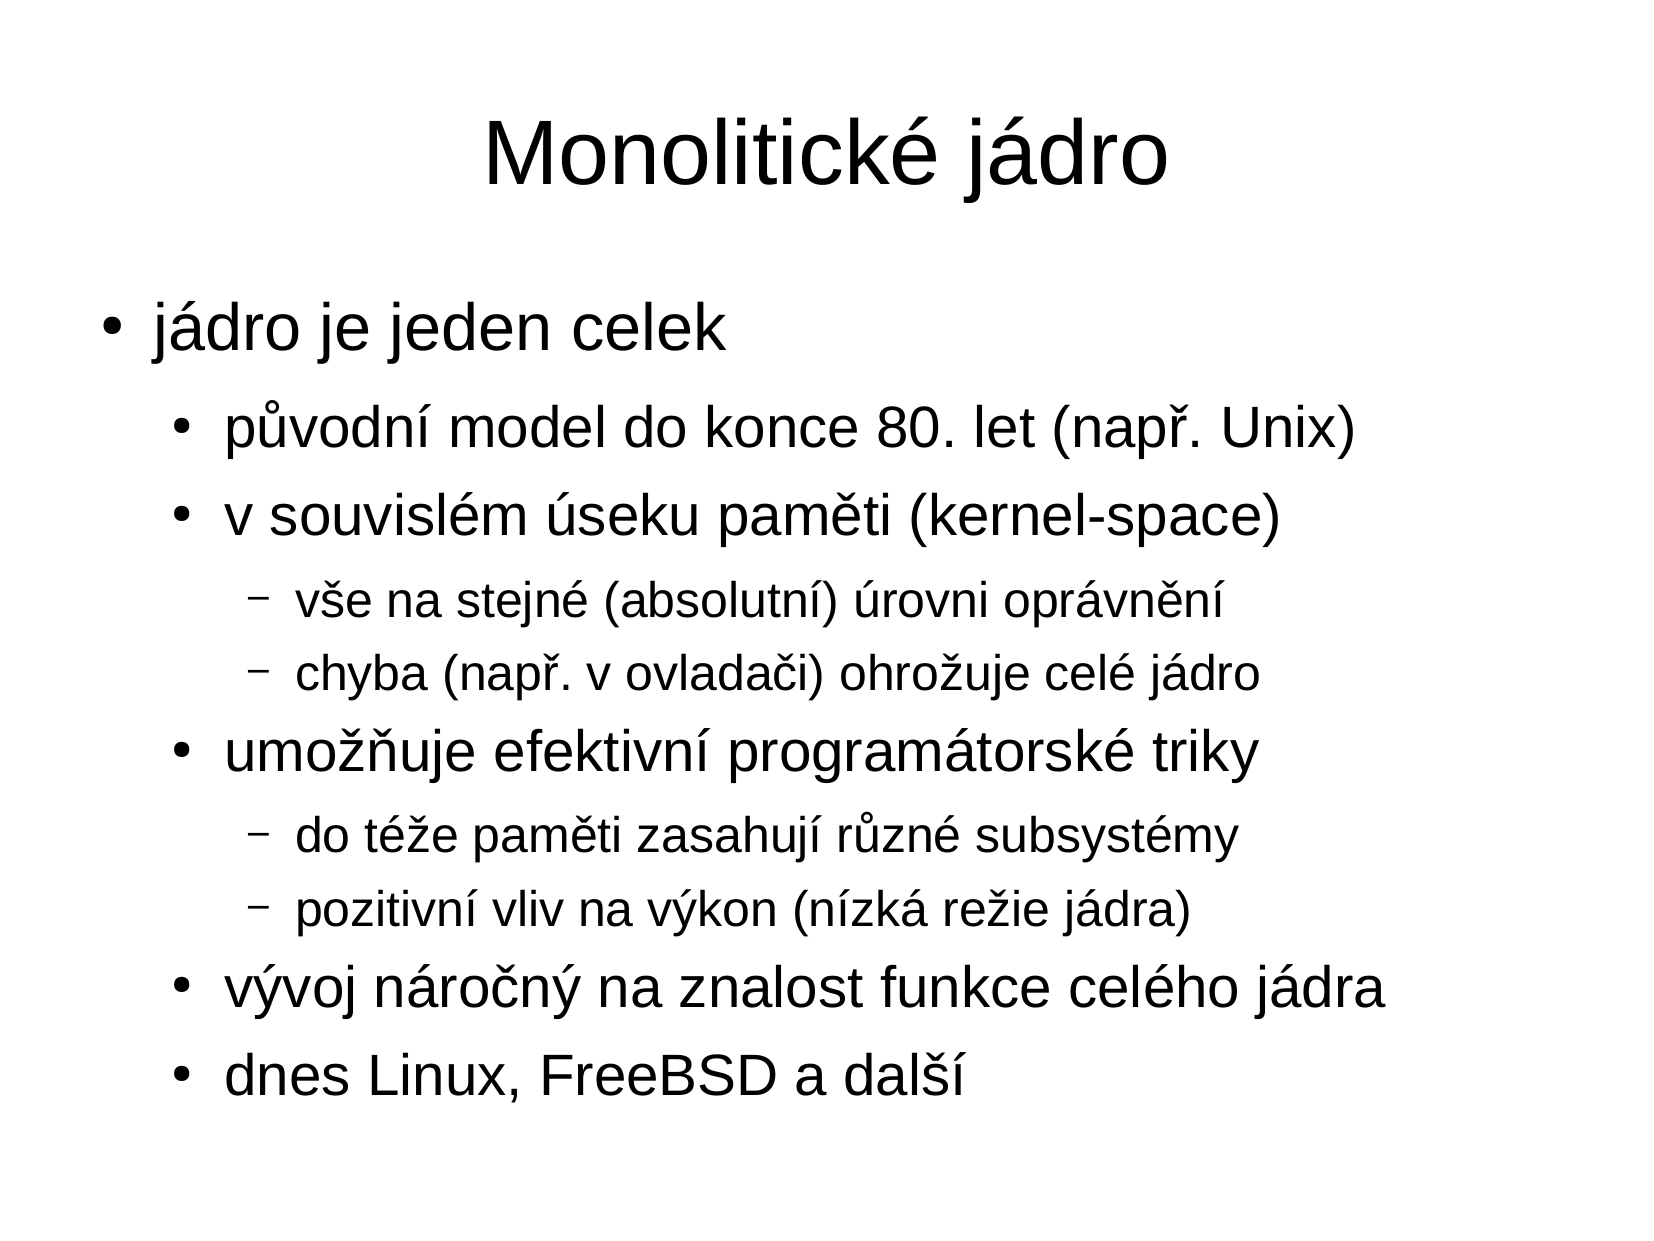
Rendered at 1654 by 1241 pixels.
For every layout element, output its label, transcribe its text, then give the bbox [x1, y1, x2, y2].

title Monolitické jádro [82, 49, 1571, 257]
list jádro je jeden celek původní model do konce 80. let (např. Unix) v souvislém úseku paměti (kernel-space) vše na stejné (absolutní) úrovni oprávnění chyba (např. v ovladači) ohrožuje celé jádro umožňuje efektivní programátorské triky do téže paměti zasahují různé subsystémy pozitivní vliv na výkon (nízká režie jádra) vývoj náročný na znalost funkce celého jádra dnes Linux, FreeBSD a další [82, 290, 1571, 1108]
